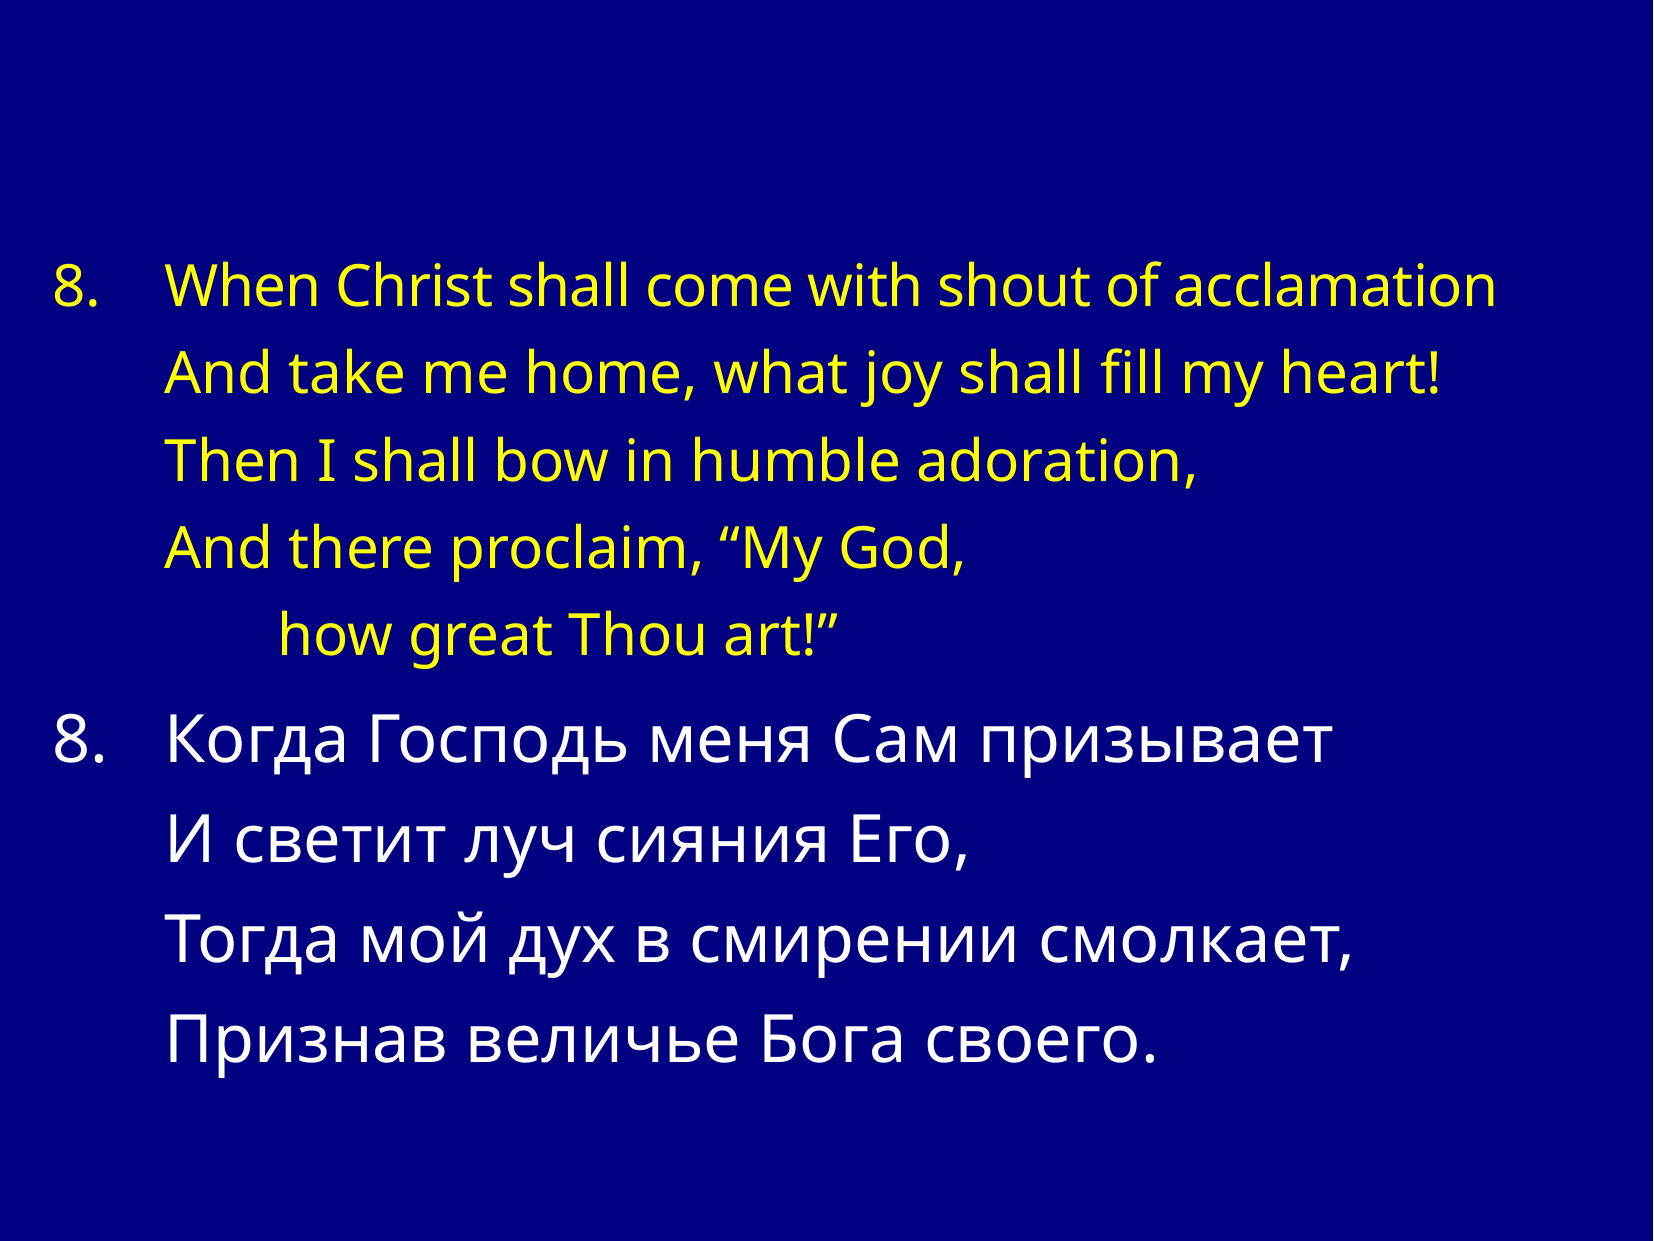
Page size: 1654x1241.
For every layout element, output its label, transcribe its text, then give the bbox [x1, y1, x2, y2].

text_box 8. When Christ shall come with shout of acclamation And take me home, what joy shall fill my heart! Then I shall bow in humble adoration, And there proclaim, “My God, how great Thou art!” [37, 150, 1653, 638]
text_box 8. Когда Господь меня Сам призывает И светит луч сияния Его, Тогда мой дух в смирении смолкает, Признав величье Бога своего. [37, 675, 1653, 1163]
